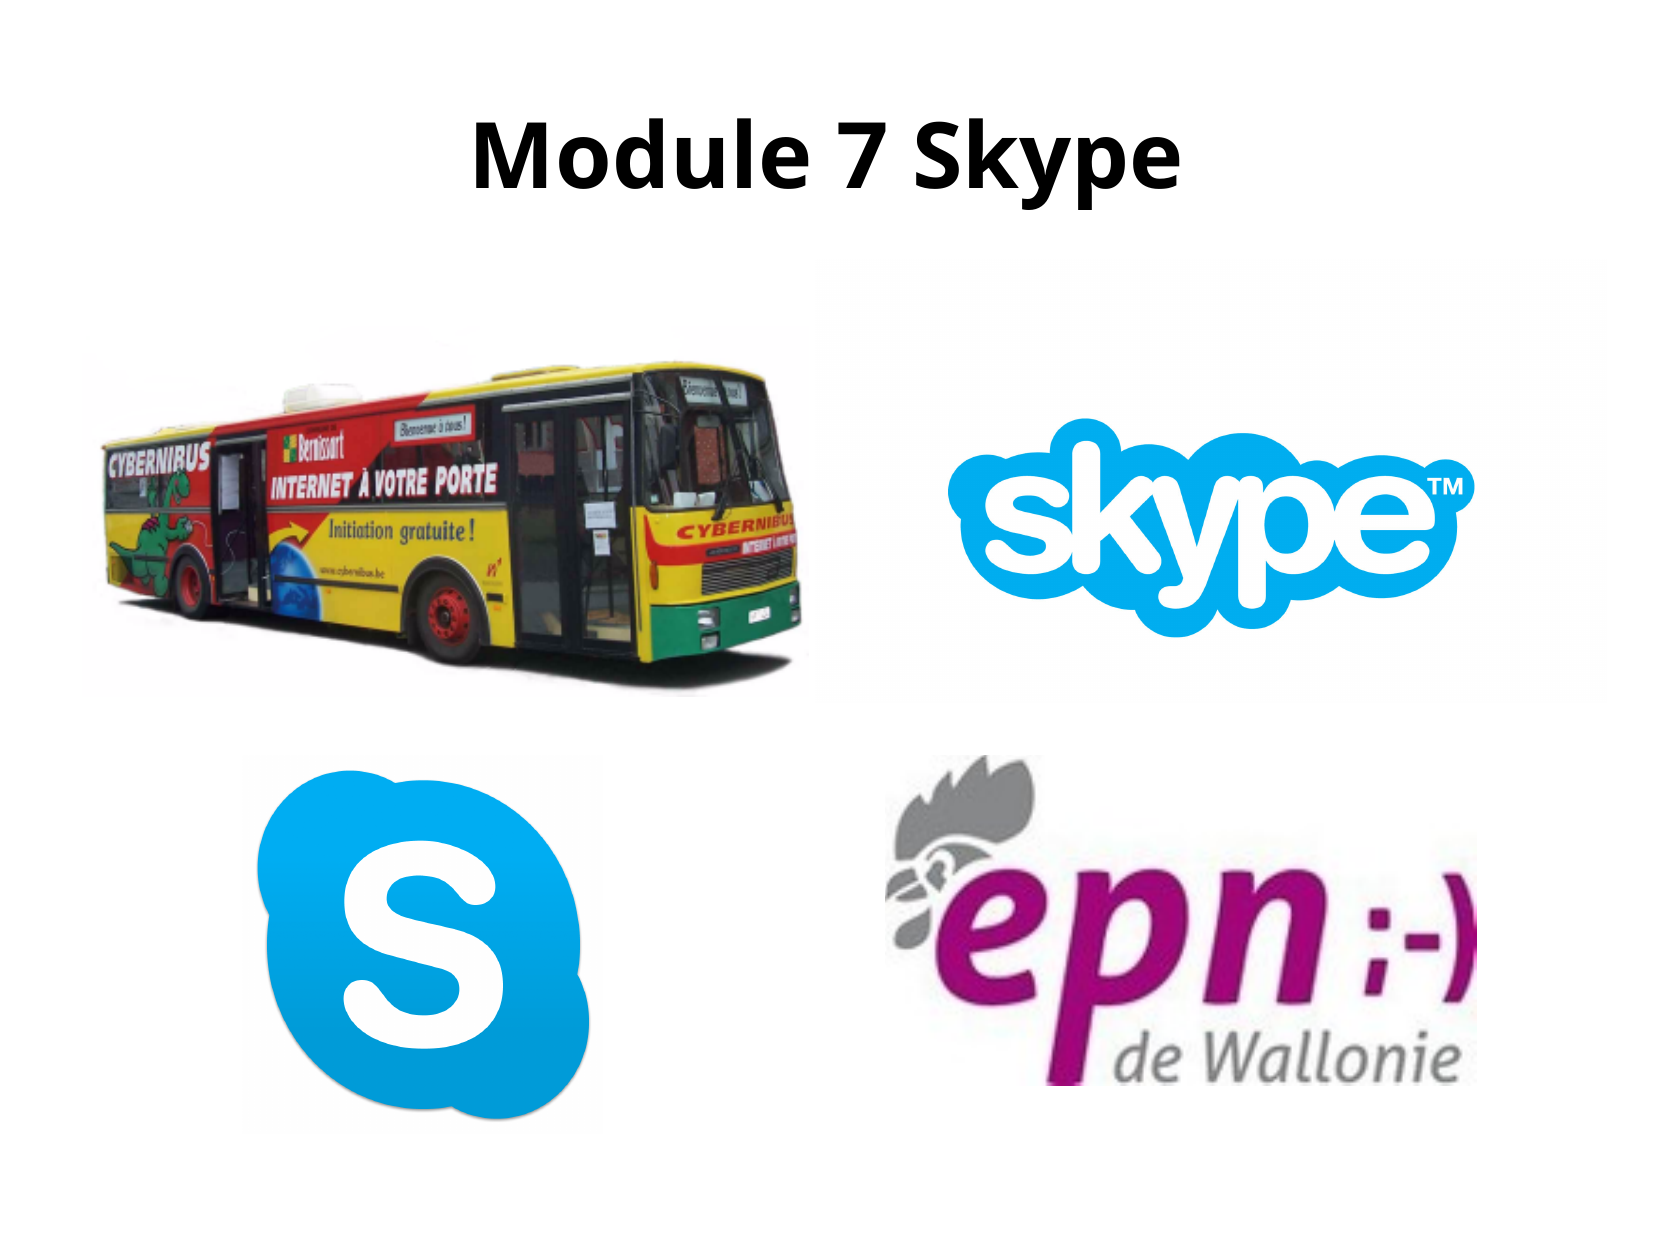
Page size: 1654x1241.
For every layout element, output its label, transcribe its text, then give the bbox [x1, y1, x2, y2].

title Module 7 Skype [82, 56, 1571, 250]
picture [885, 755, 1477, 1086]
picture [82, 326, 809, 697]
picture [815, 259, 1607, 703]
picture [242, 755, 603, 1134]
